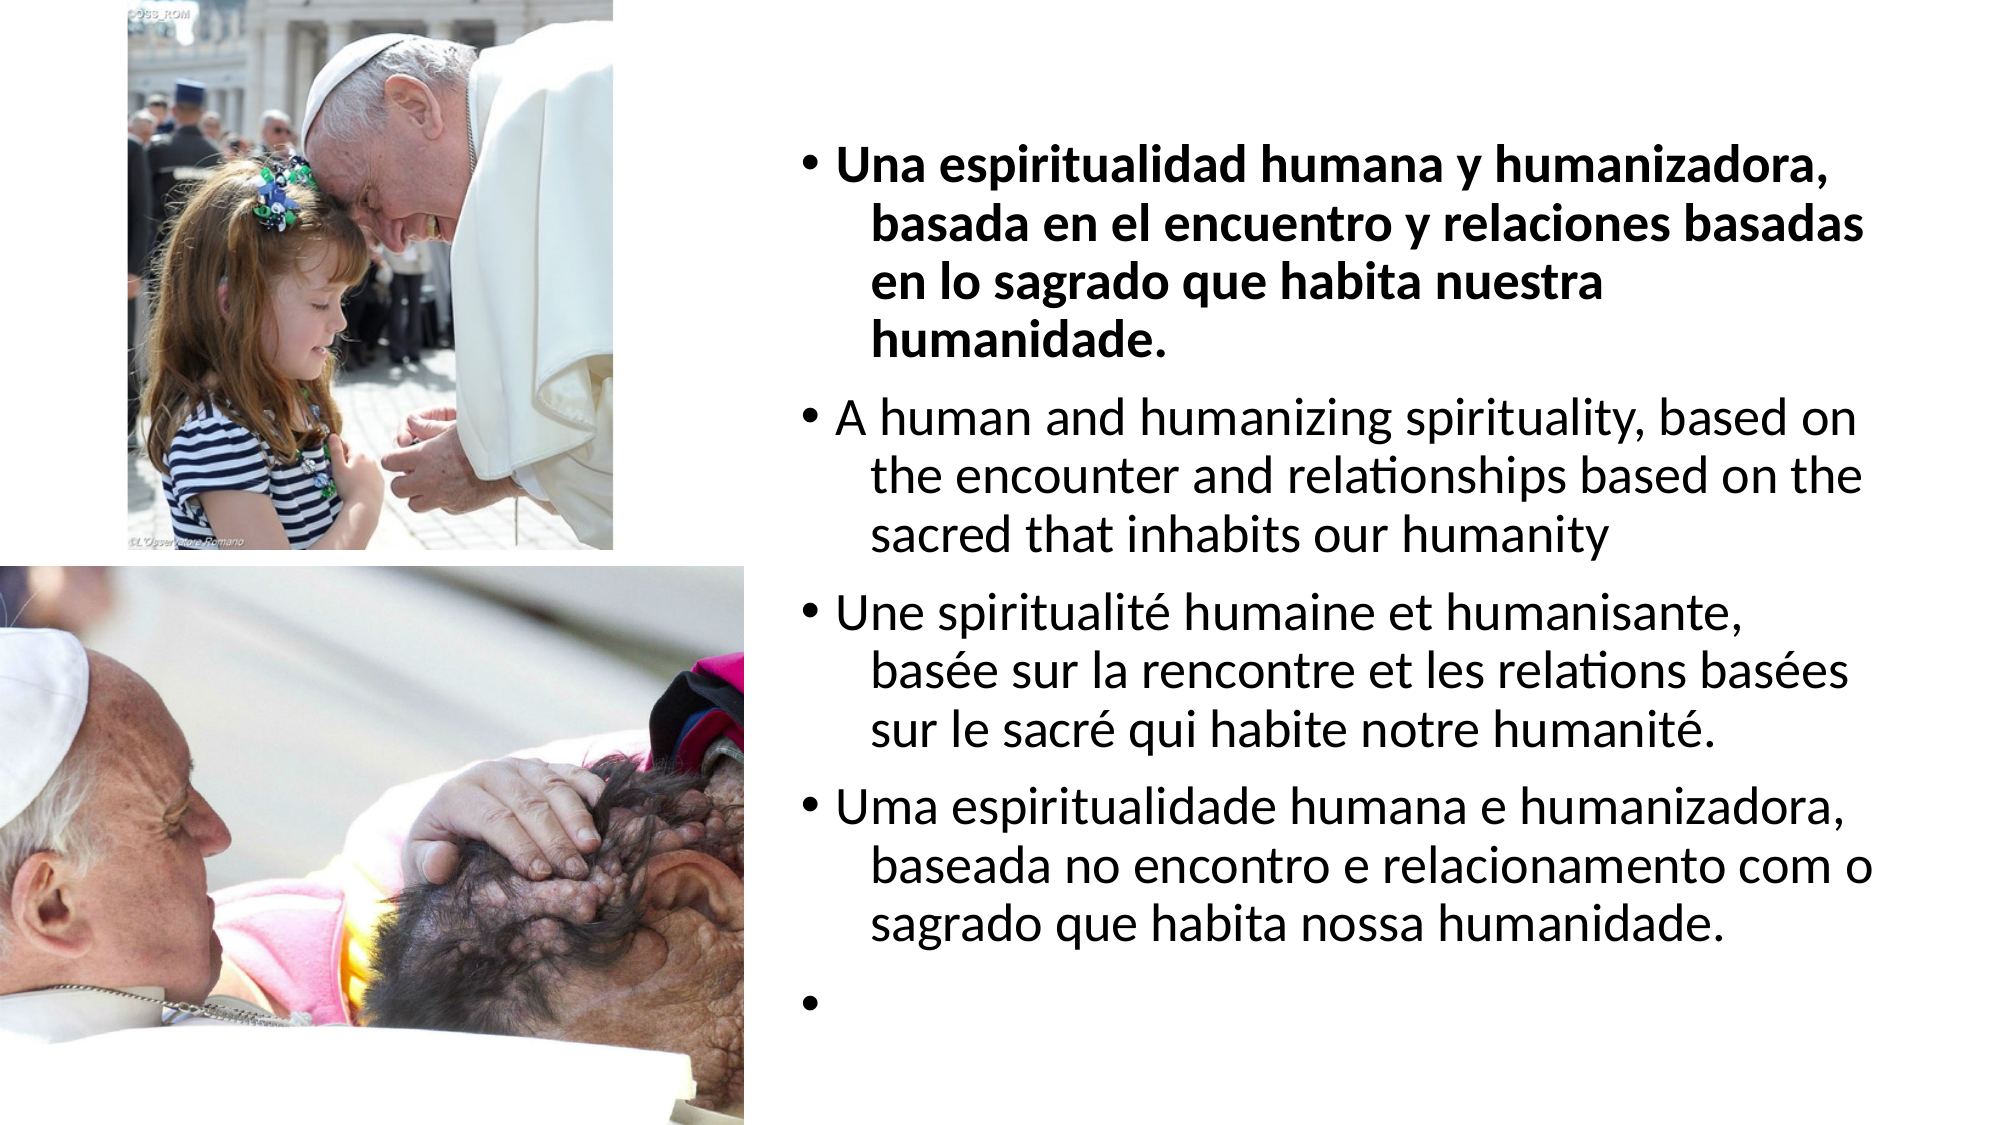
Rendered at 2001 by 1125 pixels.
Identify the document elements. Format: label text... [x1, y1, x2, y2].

picture [127, 0, 617, 550]
list Una espiritualidad humana y humanizadora, basada en el encuentro y relaciones basadas en lo sagrado que habita nuestra humanidade. A human and humanizing spirituality, based on the encounter and relationships based on the sacred that inhabits our humanity Une spiritualité humaine et humanisante, basée sur la rencontre et les relations basées sur le sacré qui habite notre humanité. Uma espiritualidade humana e humanizadora, baseada no encontro e relacionamento com o sagrado que habita nossa humanidade. [785, 128, 1898, 971]
picture [0, 567, 744, 1125]
